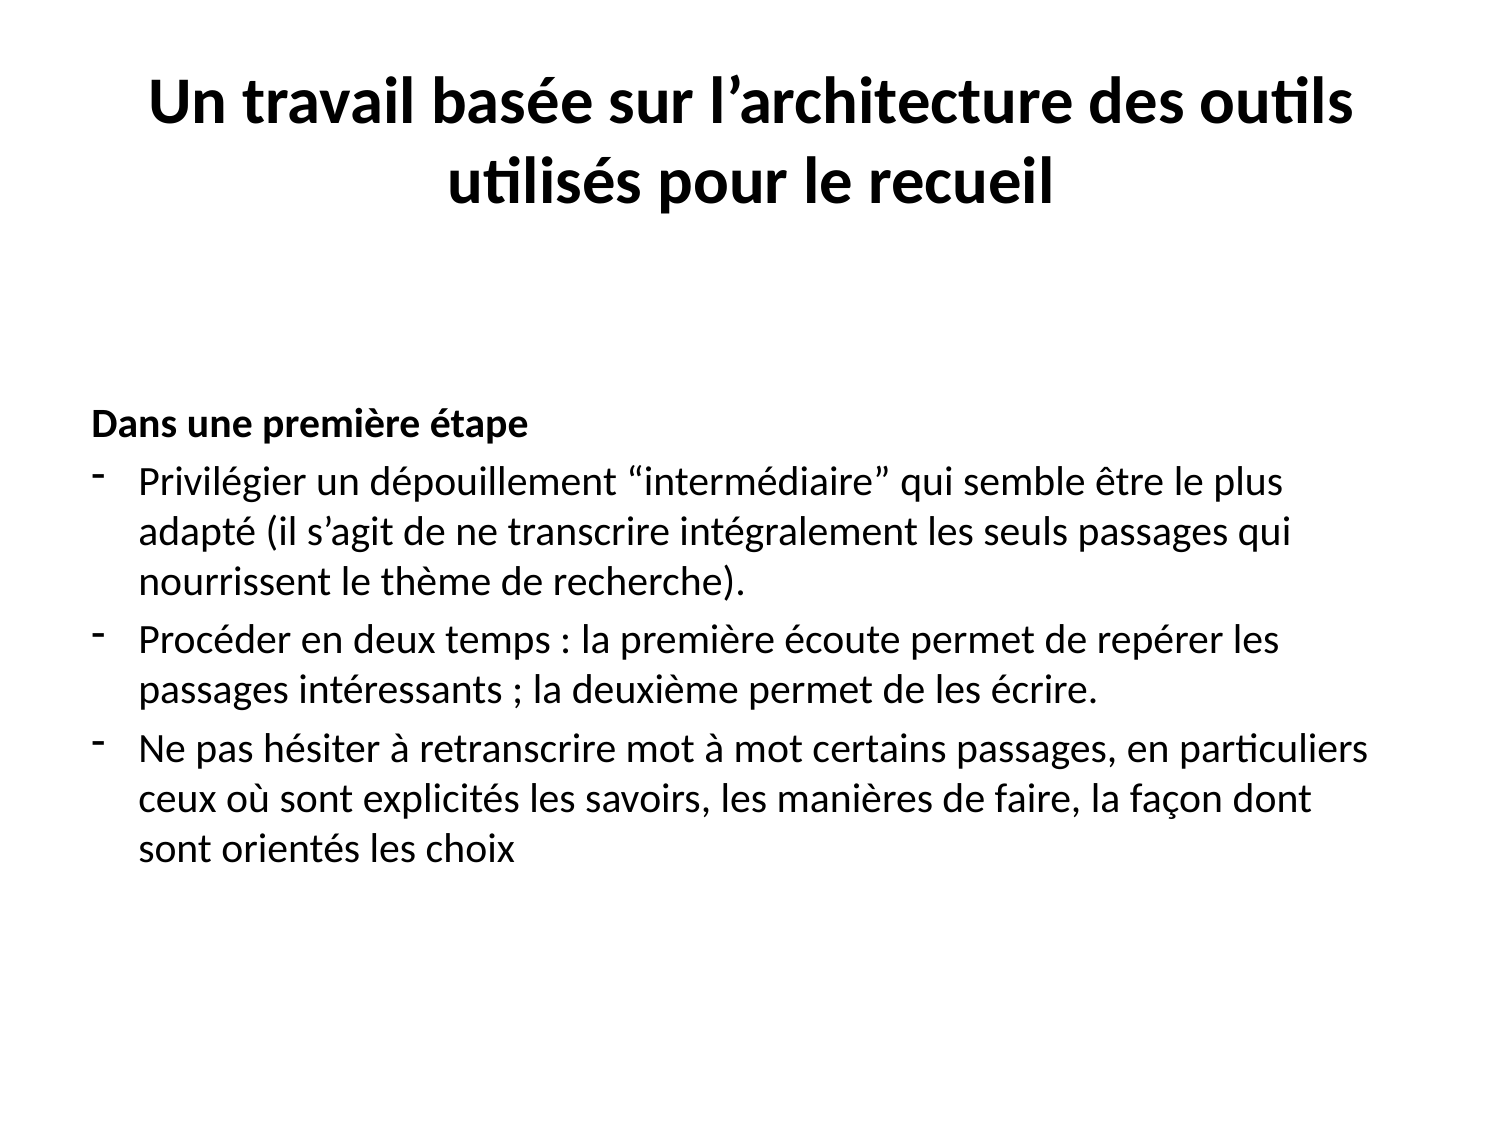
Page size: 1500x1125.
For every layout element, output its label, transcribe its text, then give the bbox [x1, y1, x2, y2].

text_box Dans une première étape Privilégier un dépouillement “intermédiaire” qui semble être le plus adapté (il s’agit de ne transcrire intégralement les seuls passages qui nourrissent le thème de recherche). Procéder en deux temps : la première écoute permet de repérer les passages intéressants ; la deuxième permet de les écrire. Ne pas hésiter à retranscrire mot à mot certains passages, en particuliers ceux où sont explicités les savoirs, les manières de faire, la façon dont sont orientés les choix [76, 387, 1400, 1068]
title Un travail basée sur l’architecture des outils utilisés pour le recueil [76, 42, 1427, 231]
